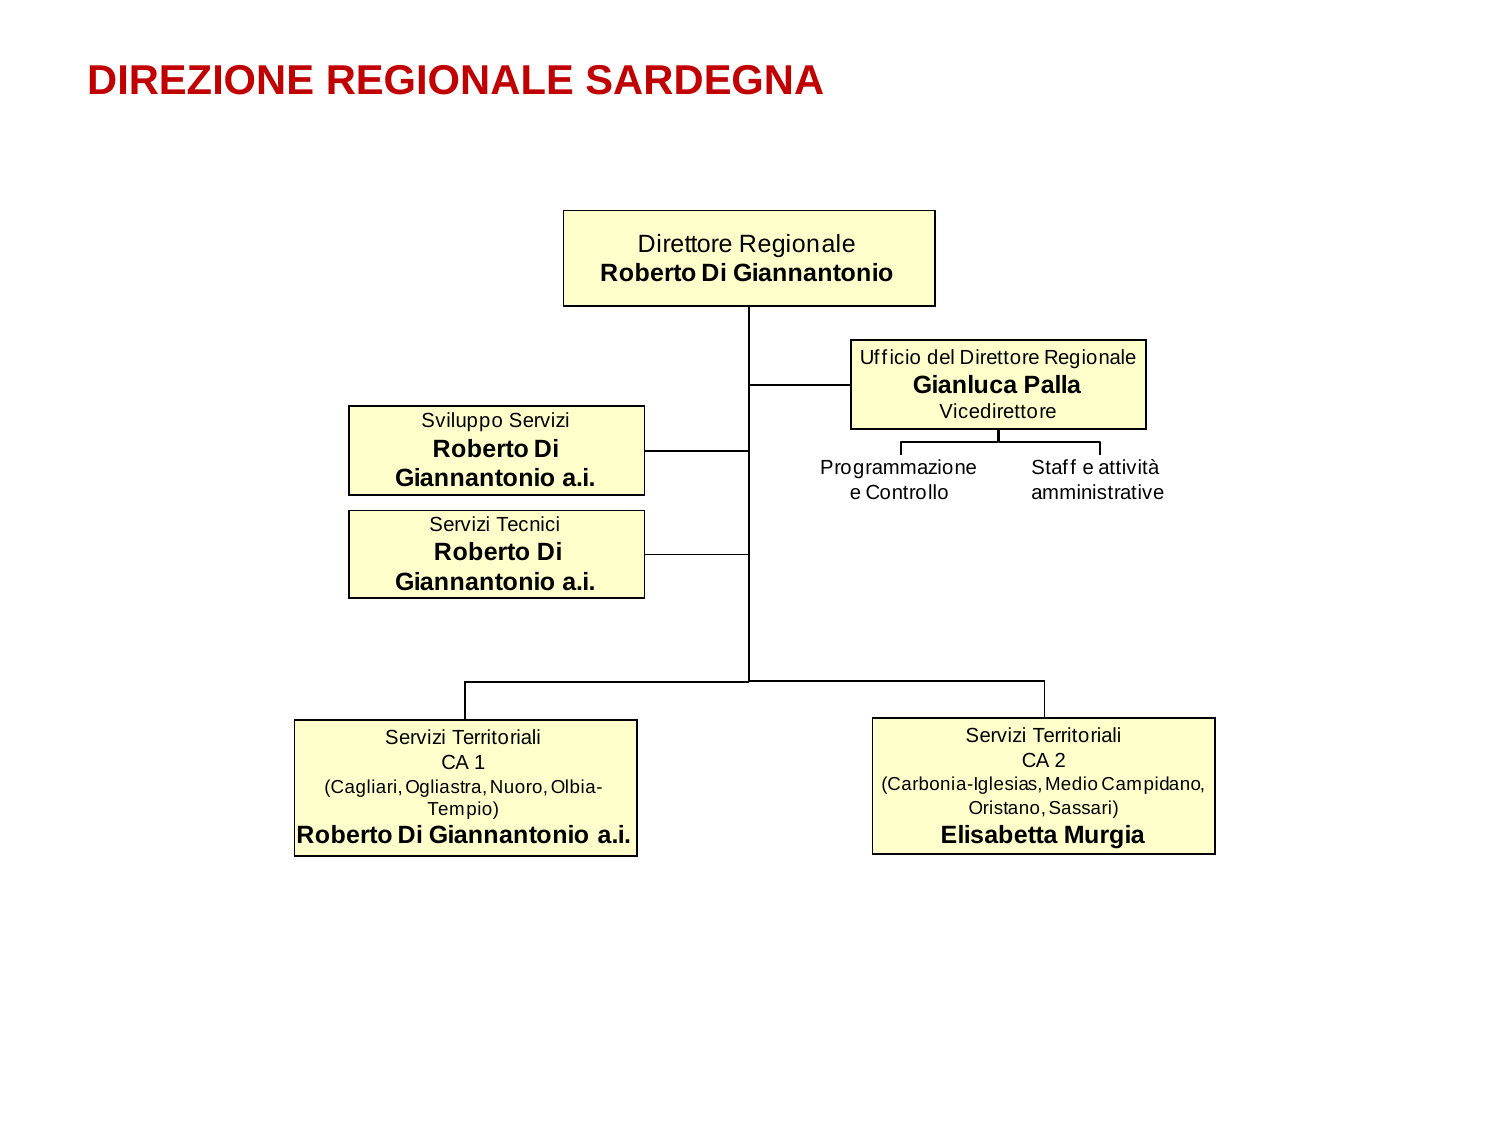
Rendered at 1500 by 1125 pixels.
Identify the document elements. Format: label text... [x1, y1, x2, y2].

title DIREZIONE REGIONALE SARDEGNA [72, 45, 1462, 128]
picture [281, 208, 1219, 857]
